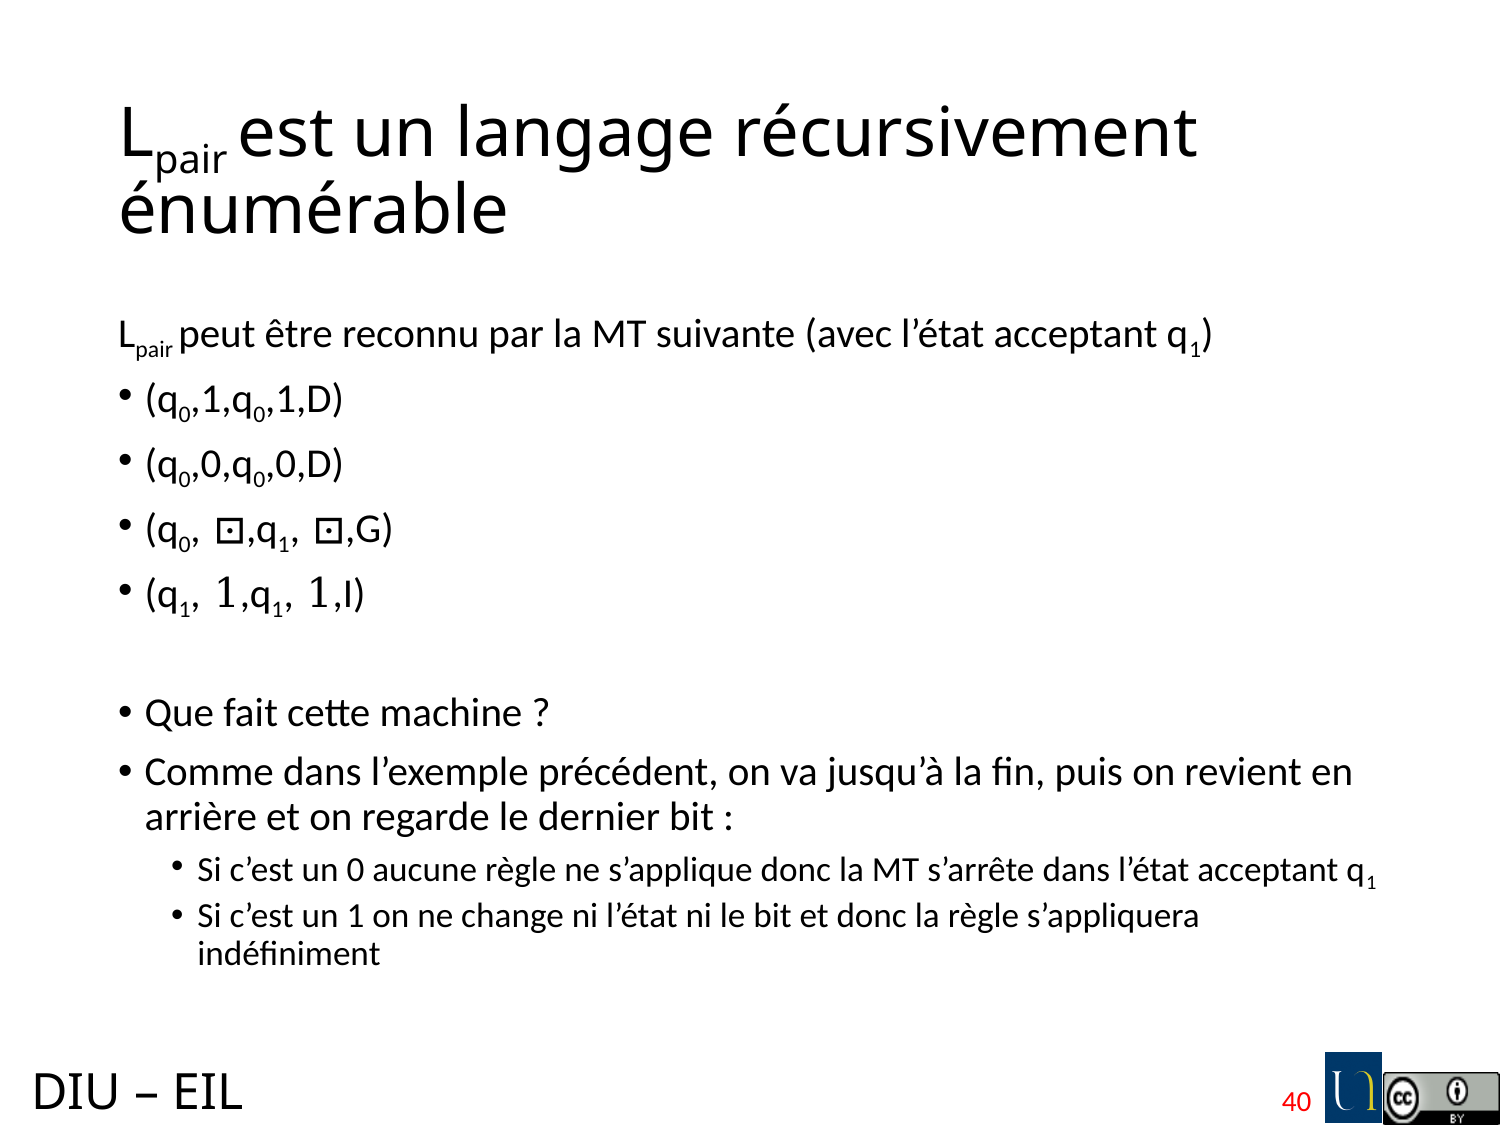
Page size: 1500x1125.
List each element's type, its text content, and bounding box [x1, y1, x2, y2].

list Lpair peut être reconnu par la MT suivante (avec l’état acceptant q1) (q0,1,q0,1,D) (q0,0,q0,0,D) (q0, ⊡,q1, ⊡,G) (q1, 1,q1, 1,I) Que fait cette machine ? Comme dans l’exemple précédent, on va jusqu’à la fin, puis on revient en arrière et on regarde le dernier bit : Si c’est un 0 aucune règle ne s’applique donc la MT s’arrête dans l’état acceptant q1 Si c’est un 1 on ne change ni l’état ni le bit et donc la règle s’appliquera indéfiniment [103, 299, 1397, 1014]
slide_number <numéro> [1240, 1070, 1327, 1125]
title Lpair est un langage récursivement énumérable [103, 59, 1422, 278]
picture [1383, 1072, 1500, 1125]
picture [1325, 1052, 1382, 1123]
